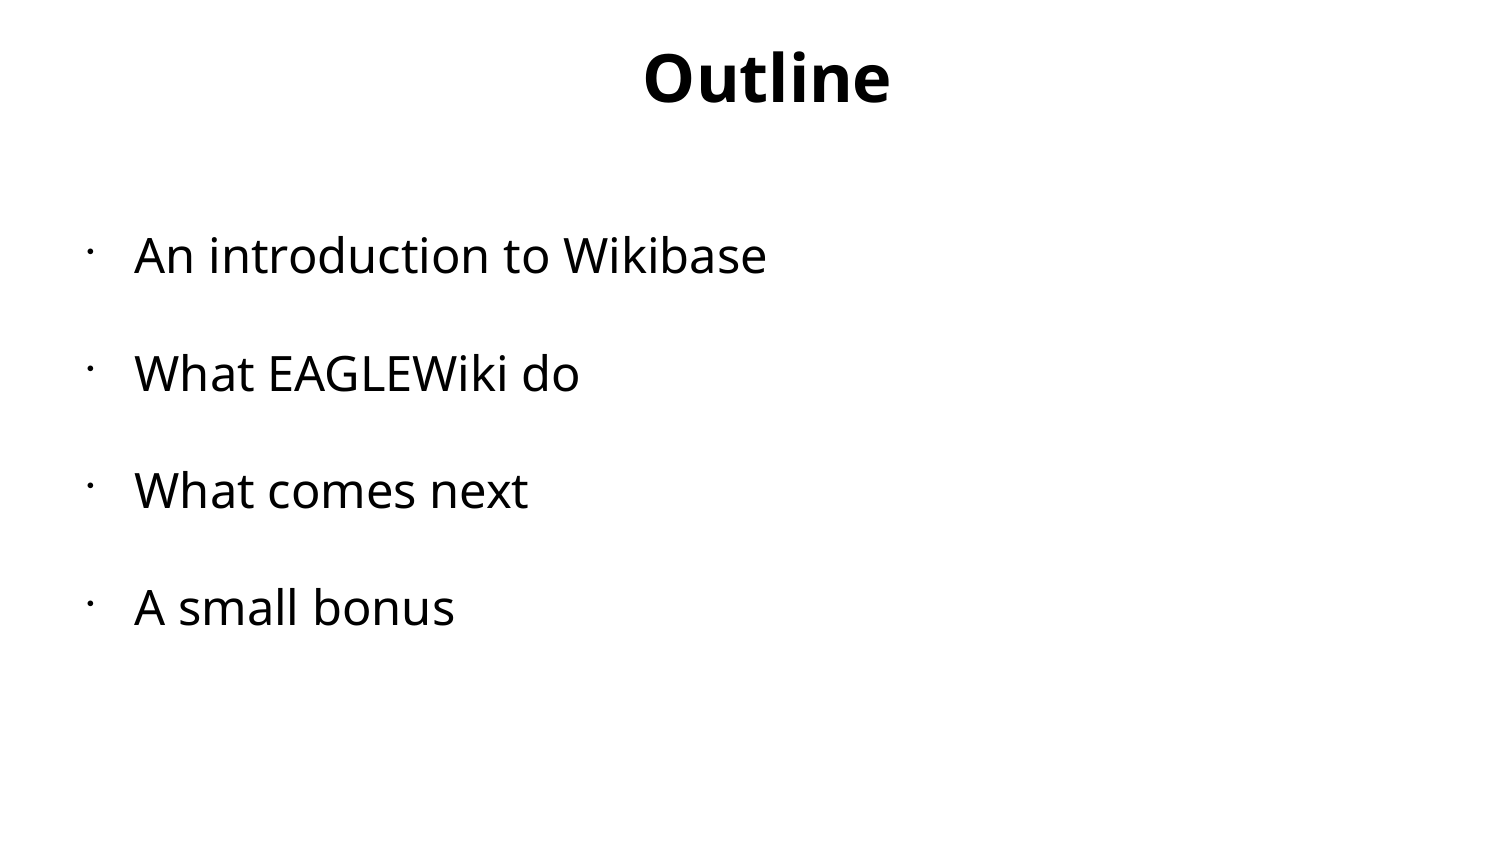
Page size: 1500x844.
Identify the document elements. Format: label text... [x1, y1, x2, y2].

list An introduction to Wikibase What EAGLEWiki do What comes next A small bonus [70, 148, 1421, 638]
text_box Outline [112, 41, 1388, 131]
